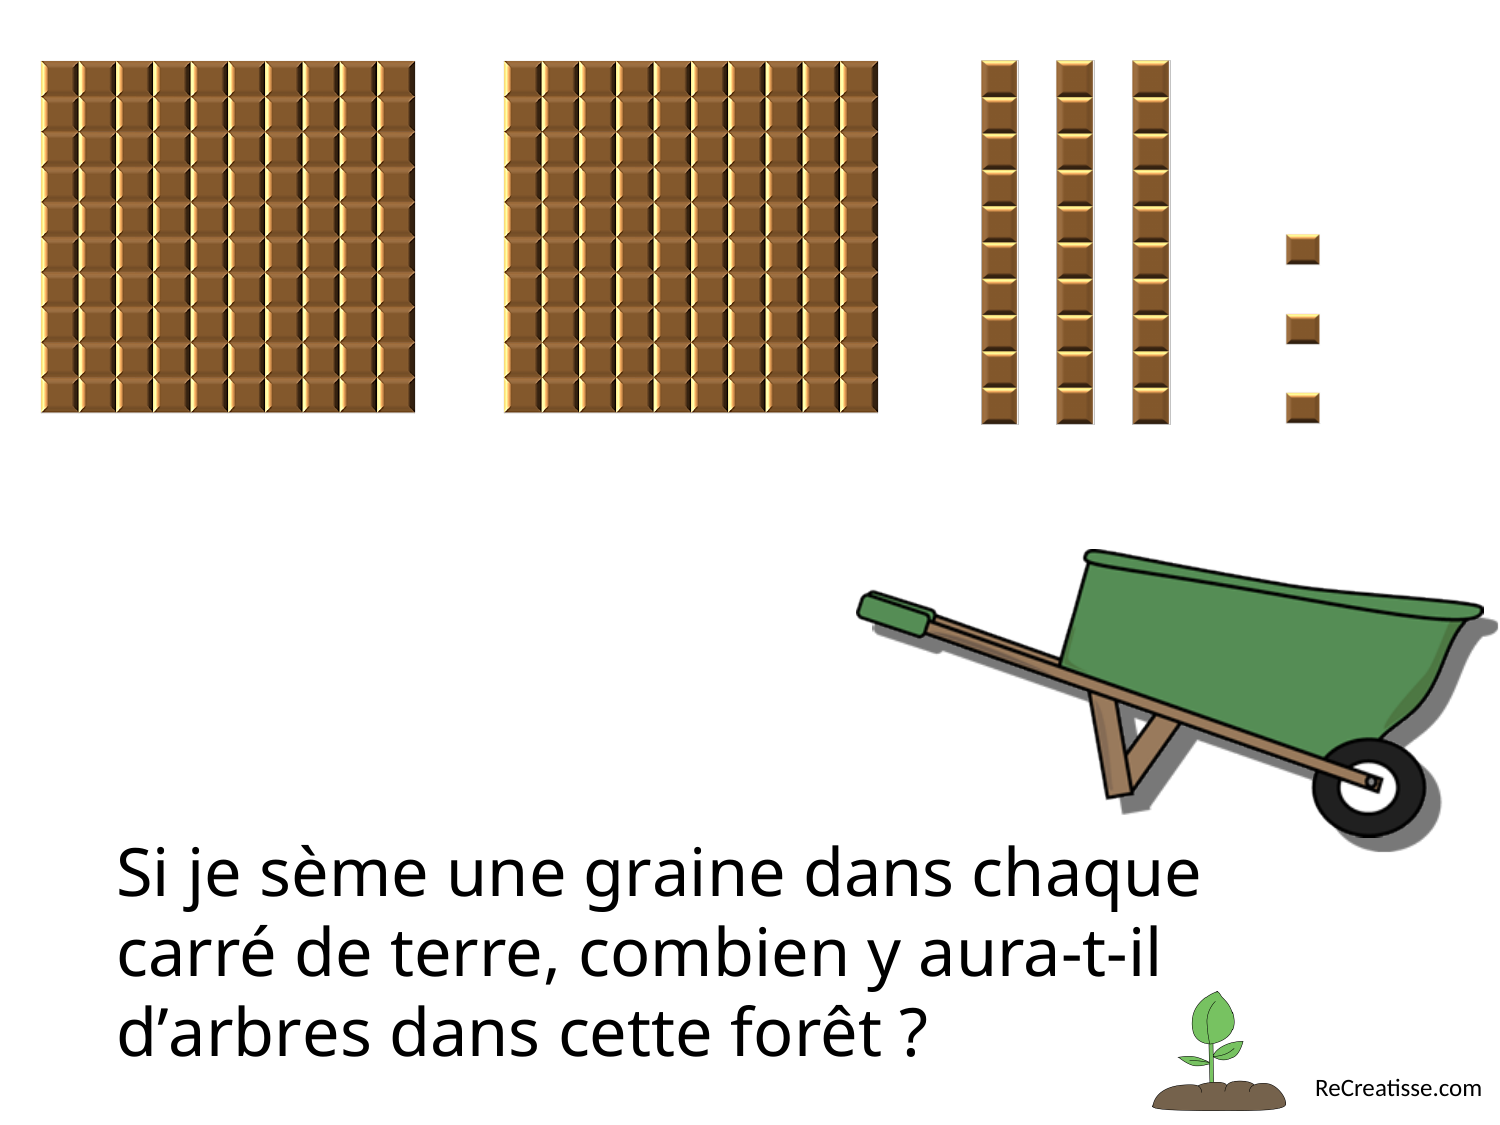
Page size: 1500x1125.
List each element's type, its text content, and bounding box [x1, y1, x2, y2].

picture [1055, 59, 1095, 426]
text_box ReCreatisse.com [1300, 1064, 1498, 1109]
picture [502, 59, 880, 415]
picture [856, 549, 1484, 838]
picture [1131, 59, 1171, 426]
picture [980, 59, 1019, 426]
picture [39, 59, 417, 415]
picture [1152, 991, 1286, 1111]
text_box Si je sème une graine dans chaque carré de terre, combien y aura-t-il d’arbres dans cette forêt ? [101, 823, 1219, 1078]
picture [1285, 233, 1321, 426]
